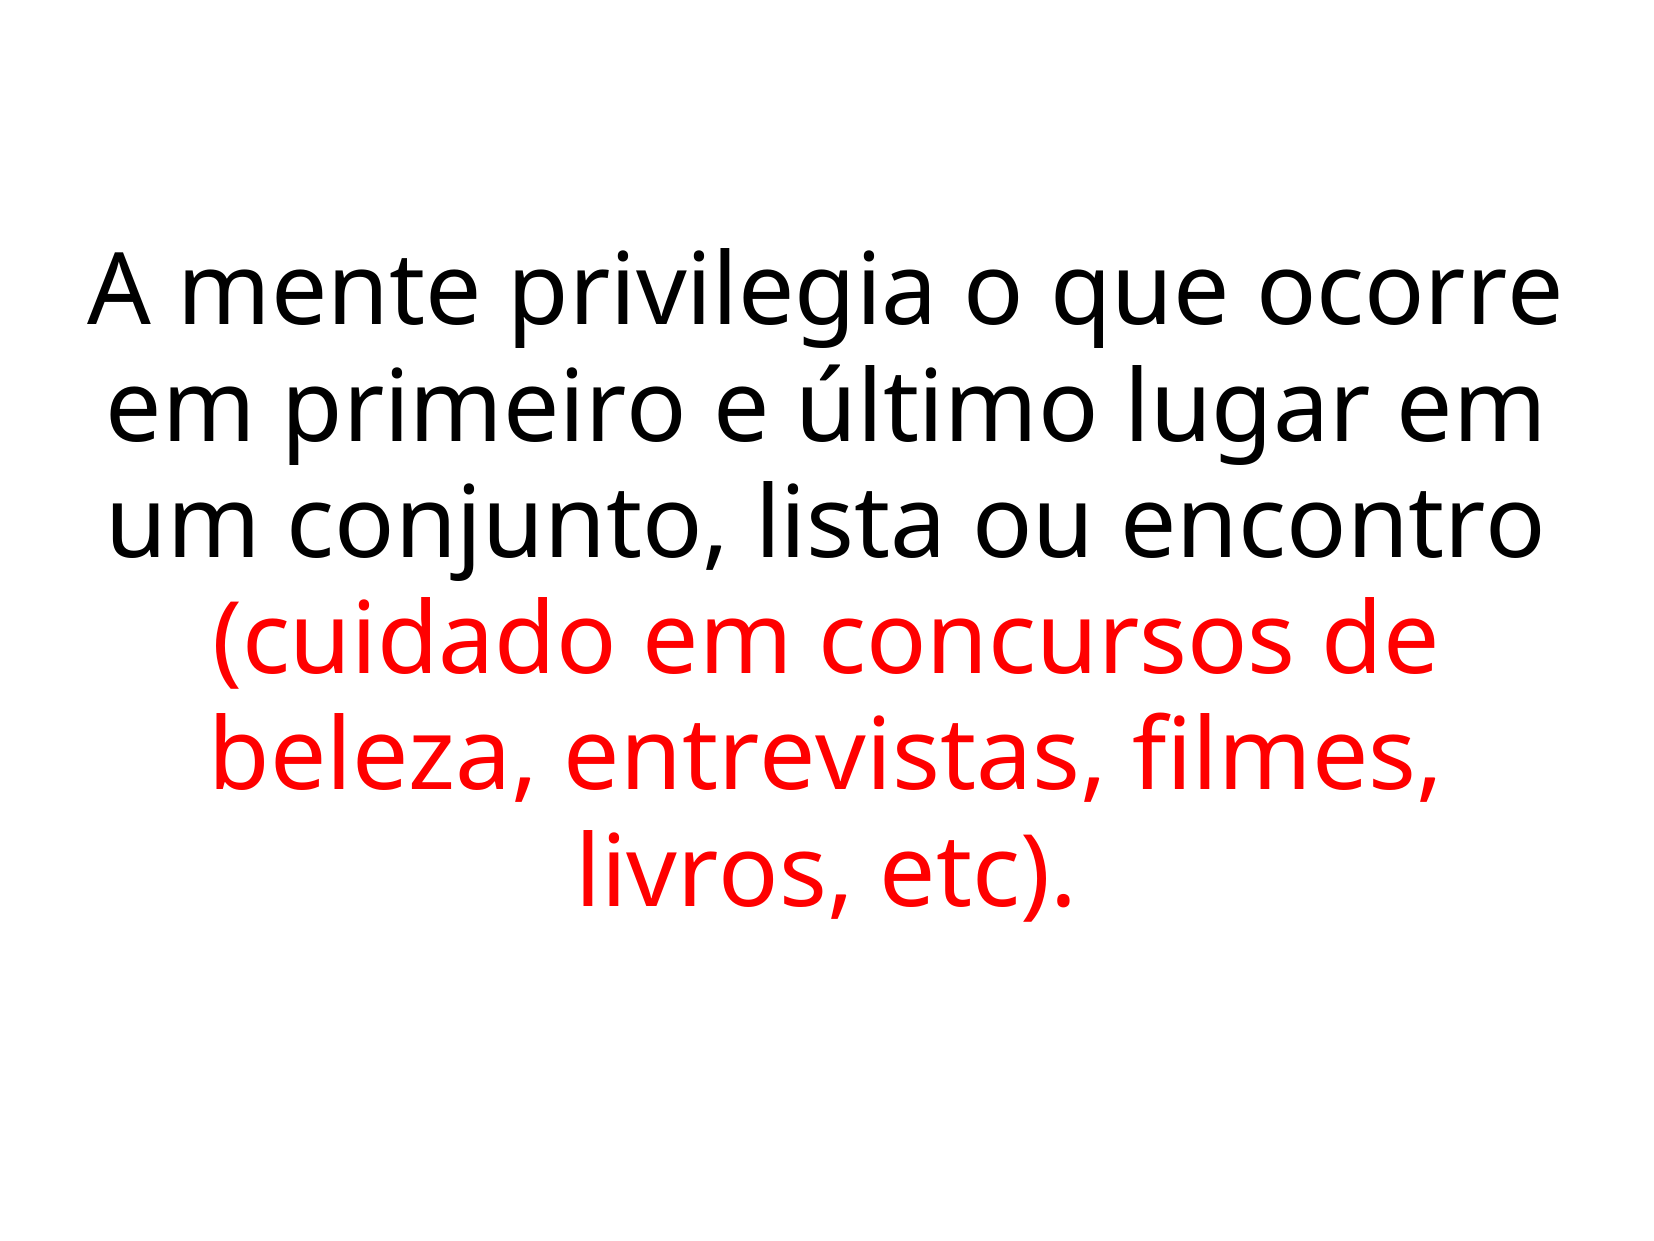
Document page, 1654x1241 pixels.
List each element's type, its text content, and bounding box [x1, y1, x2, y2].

text_box A mente privilegia o que ocorre em primeiro e último lugar em um conjunto, lista ou encontro (cuidado em concursos de beleza, entrevistas, filmes, livros, etc). [82, 49, 1571, 1109]
